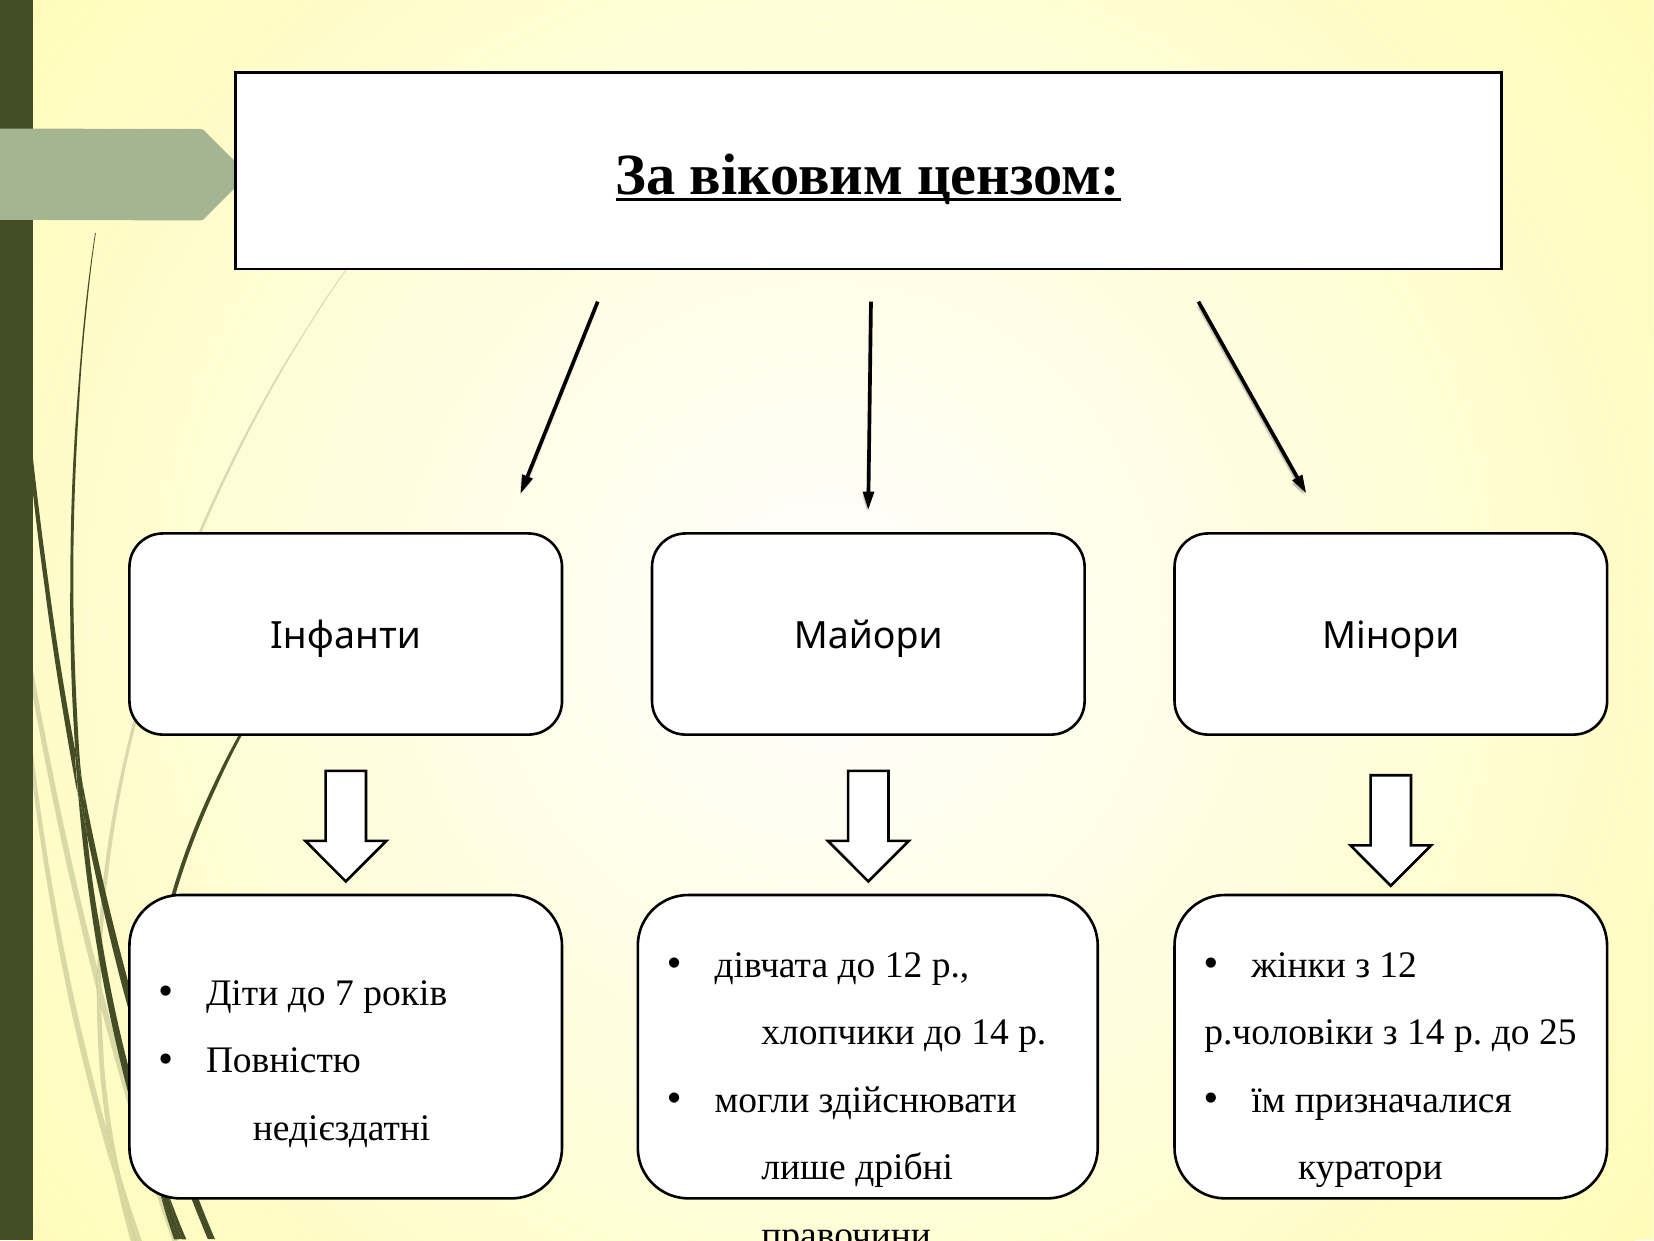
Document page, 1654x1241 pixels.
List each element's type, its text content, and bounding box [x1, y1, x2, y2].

text_box [305, 770, 387, 882]
text_box Інфанти [129, 533, 563, 735]
text_box [1350, 775, 1432, 886]
text_box За віковим цензом: [235, 73, 1501, 269]
text_box [827, 770, 909, 882]
text_box жінки з 12 р.чоловіки з 14 р. до 25 їм призначалися куратори [1174, 895, 1608, 1199]
text_box Діти до 7 років Повністю недієздатні [129, 895, 563, 1199]
text_box Мінори [1174, 533, 1608, 735]
text_box Майори [652, 533, 1085, 735]
text_box дівчата до 12 р., хлопчики до 14 р. могли здійснювати лише дрібні правочини [637, 895, 1098, 1199]
